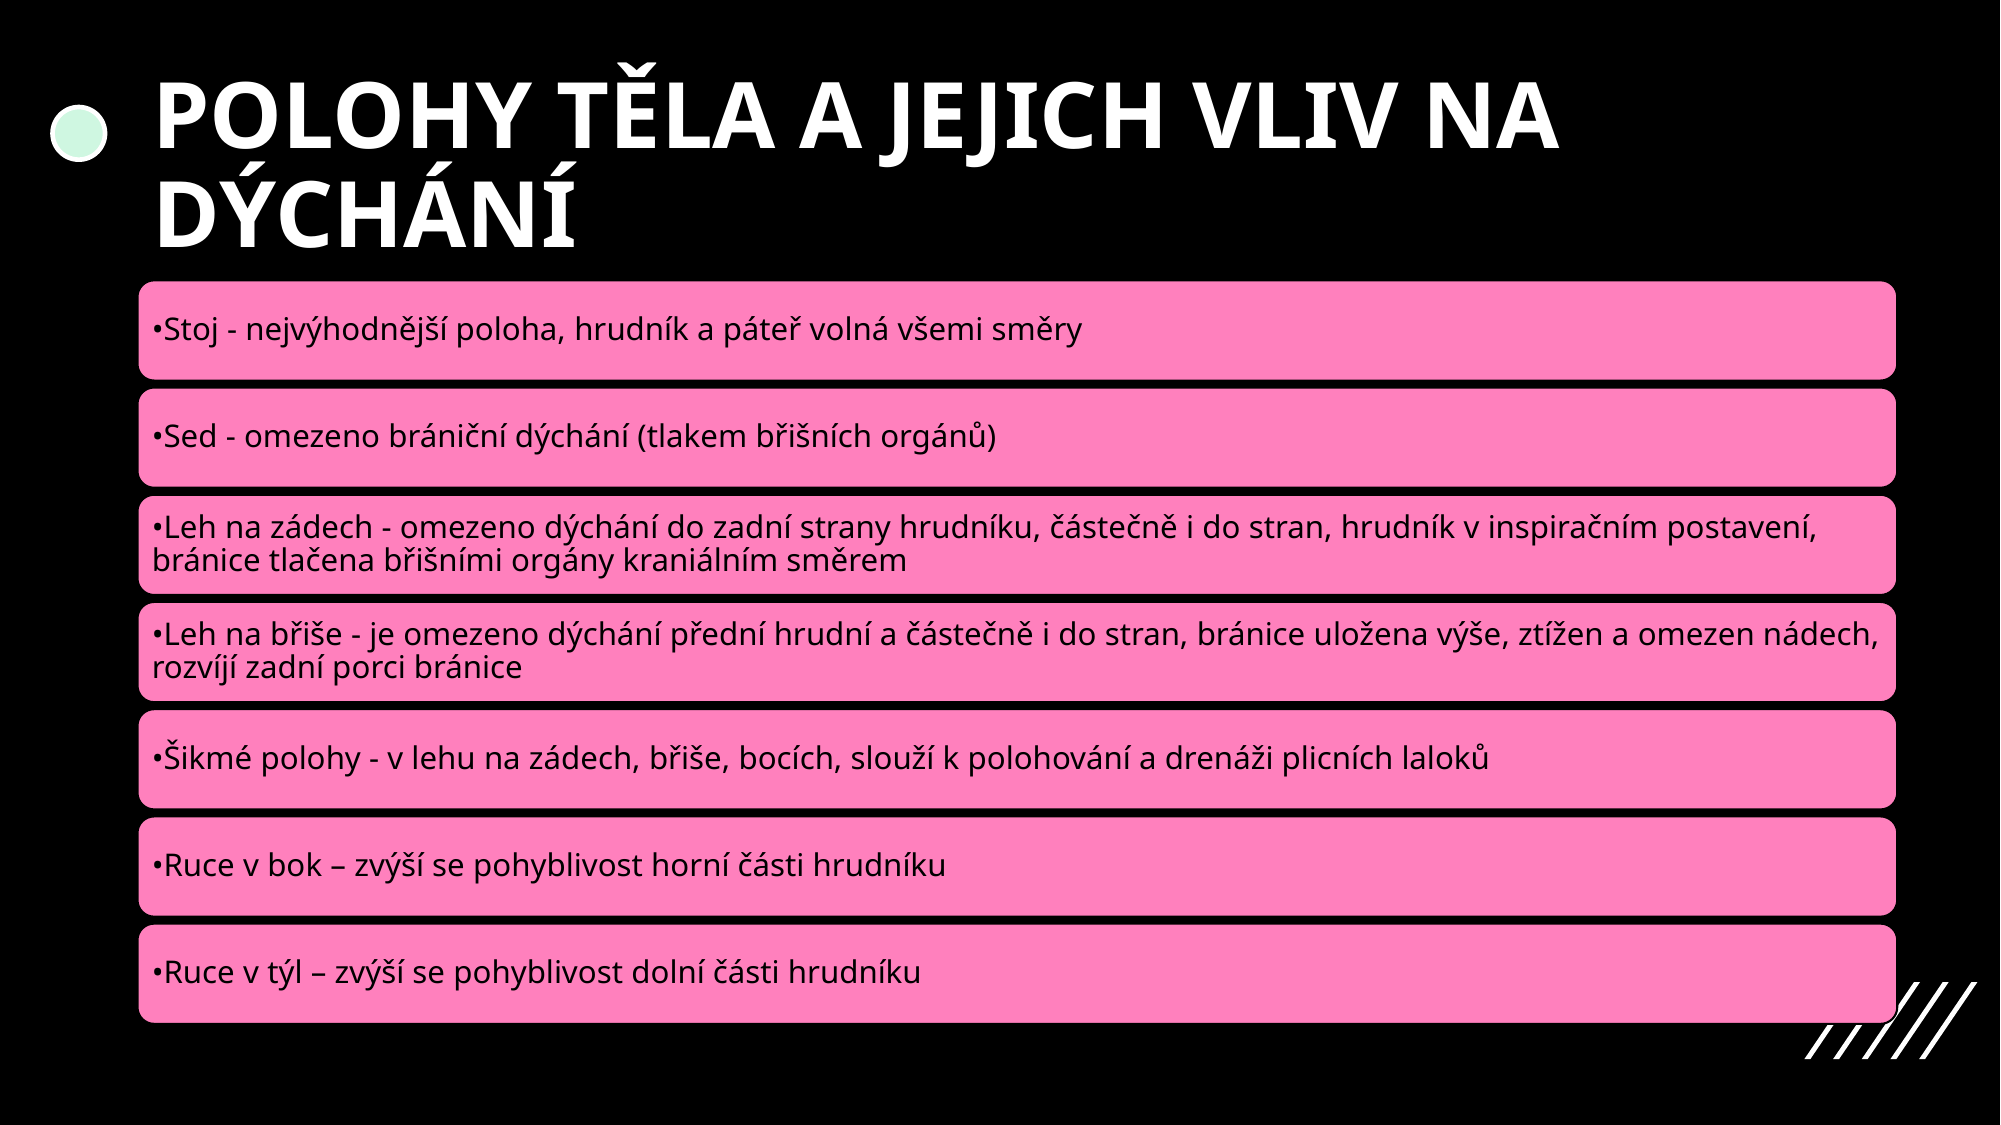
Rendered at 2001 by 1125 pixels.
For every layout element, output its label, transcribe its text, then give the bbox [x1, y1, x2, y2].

text_box •Sed - omezeno brániční dýchání (tlakem břišních orgánů) [137, 387, 1898, 488]
text_box •Leh na zádech - omezeno dýchání do zadní strany hrudníku, částečně i do stran, hrudník v inspiračním postavení, bránice tlačena břišními orgány kraniálním směrem [137, 494, 1898, 595]
text_box •Šikmé polohy - v lehu na zádech, břiše, bocích, slouží k polohování a drenáži plicních laloků [137, 709, 1898, 810]
title POLOHY TĚLA A JEJICH VLIV NA DÝCHÁNÍ [137, 59, 1863, 278]
text_box •Stoj - nejvýhodnější poloha, hrudník a páteř volná všemi směry [137, 280, 1898, 381]
text_box •Ruce v týl – zvýší se pohyblivost dolní části hrudníku [137, 923, 1898, 1024]
text_box •Leh na břiše - je omezeno dýchání přední hrudní a částečně i do stran, bránice uložena výše, ztížen a omezen nádech, rozvíjí zadní porci bránice [137, 601, 1898, 703]
text_box •Ruce v bok – zvýší se pohyblivost horní části hrudníku [137, 816, 1898, 917]
